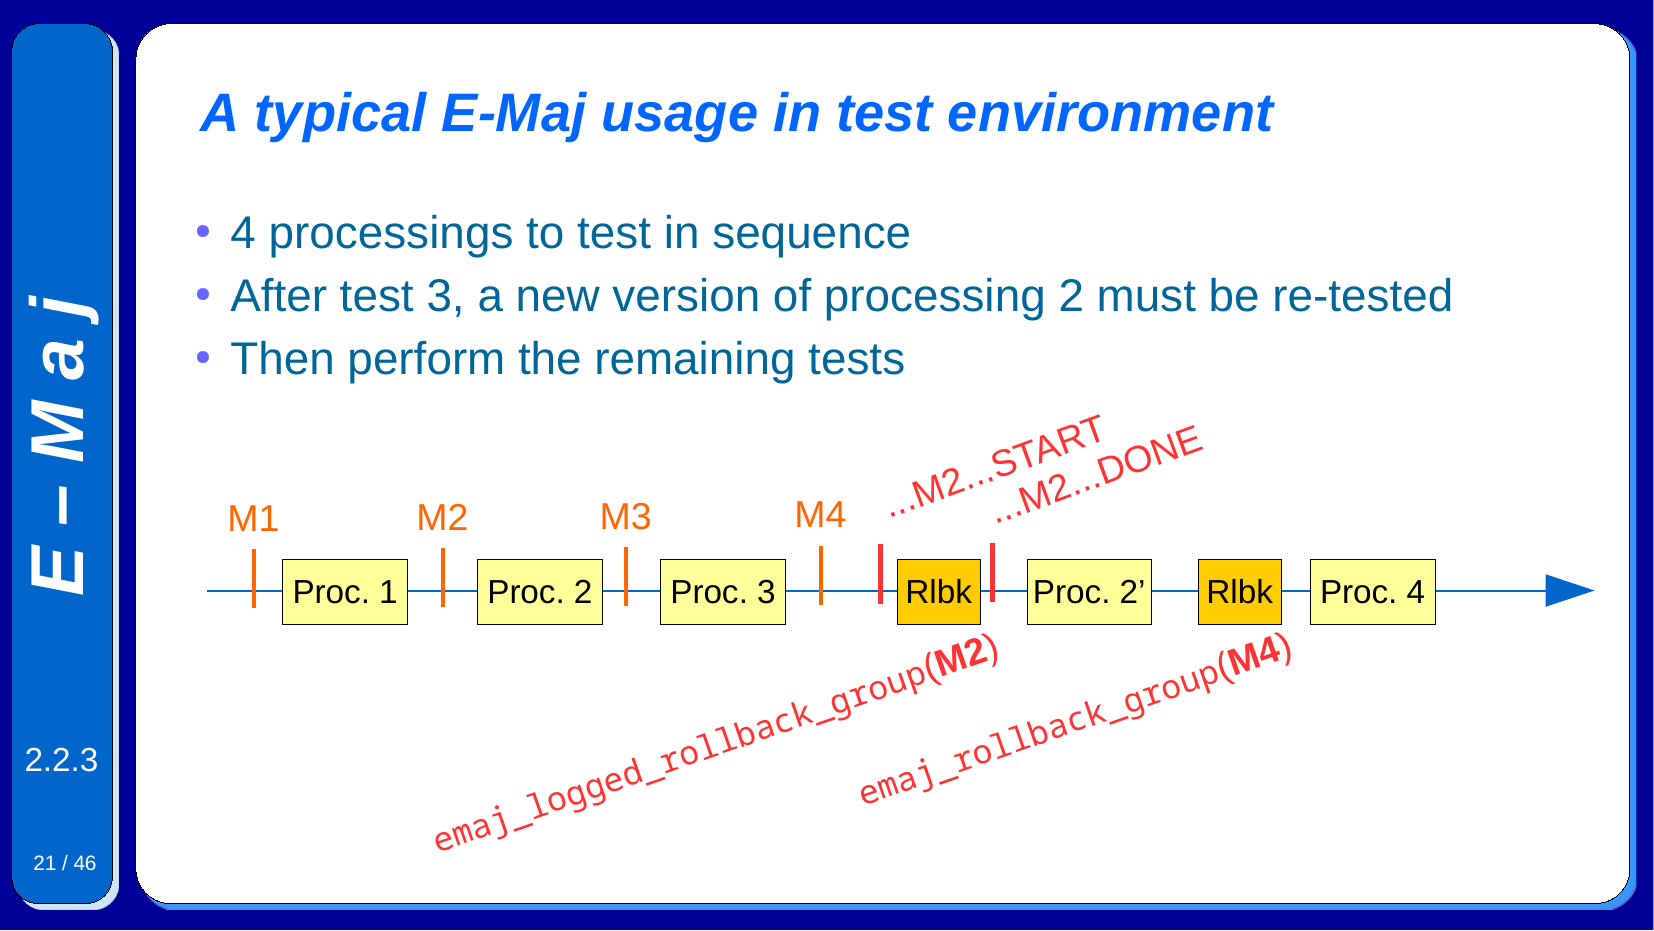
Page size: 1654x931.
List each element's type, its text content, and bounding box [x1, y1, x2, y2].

text_box M2 [401, 488, 484, 546]
text_box M4 [779, 486, 862, 544]
text_box Rlbk [897, 559, 981, 625]
text_box ...M2...START [860, 394, 1123, 539]
text_box Proc. 3 [660, 559, 786, 625]
text_box Proc. 1 [282, 559, 408, 625]
text_box Rlbk [1198, 559, 1282, 625]
text_box Proc. 4 [1310, 559, 1436, 625]
text_box emaj_rollback_group(M4) [834, 609, 1318, 837]
text_box M1 [212, 490, 295, 547]
text_box ...M2...DONE [967, 404, 1225, 545]
text_box emaj_logged_rollback_group(M2) [409, 610, 1025, 884]
list 4 processings to test in sequence After test 3, a new version of processing 2 must be re-tested Then perform the remaining tests [177, 206, 1587, 385]
title A typical E-Maj usage in test environment [200, 34, 1575, 191]
text_box M3 [584, 487, 667, 545]
text_box Proc. 2’ [1027, 559, 1152, 625]
text_box Proc. 2 [477, 559, 603, 625]
